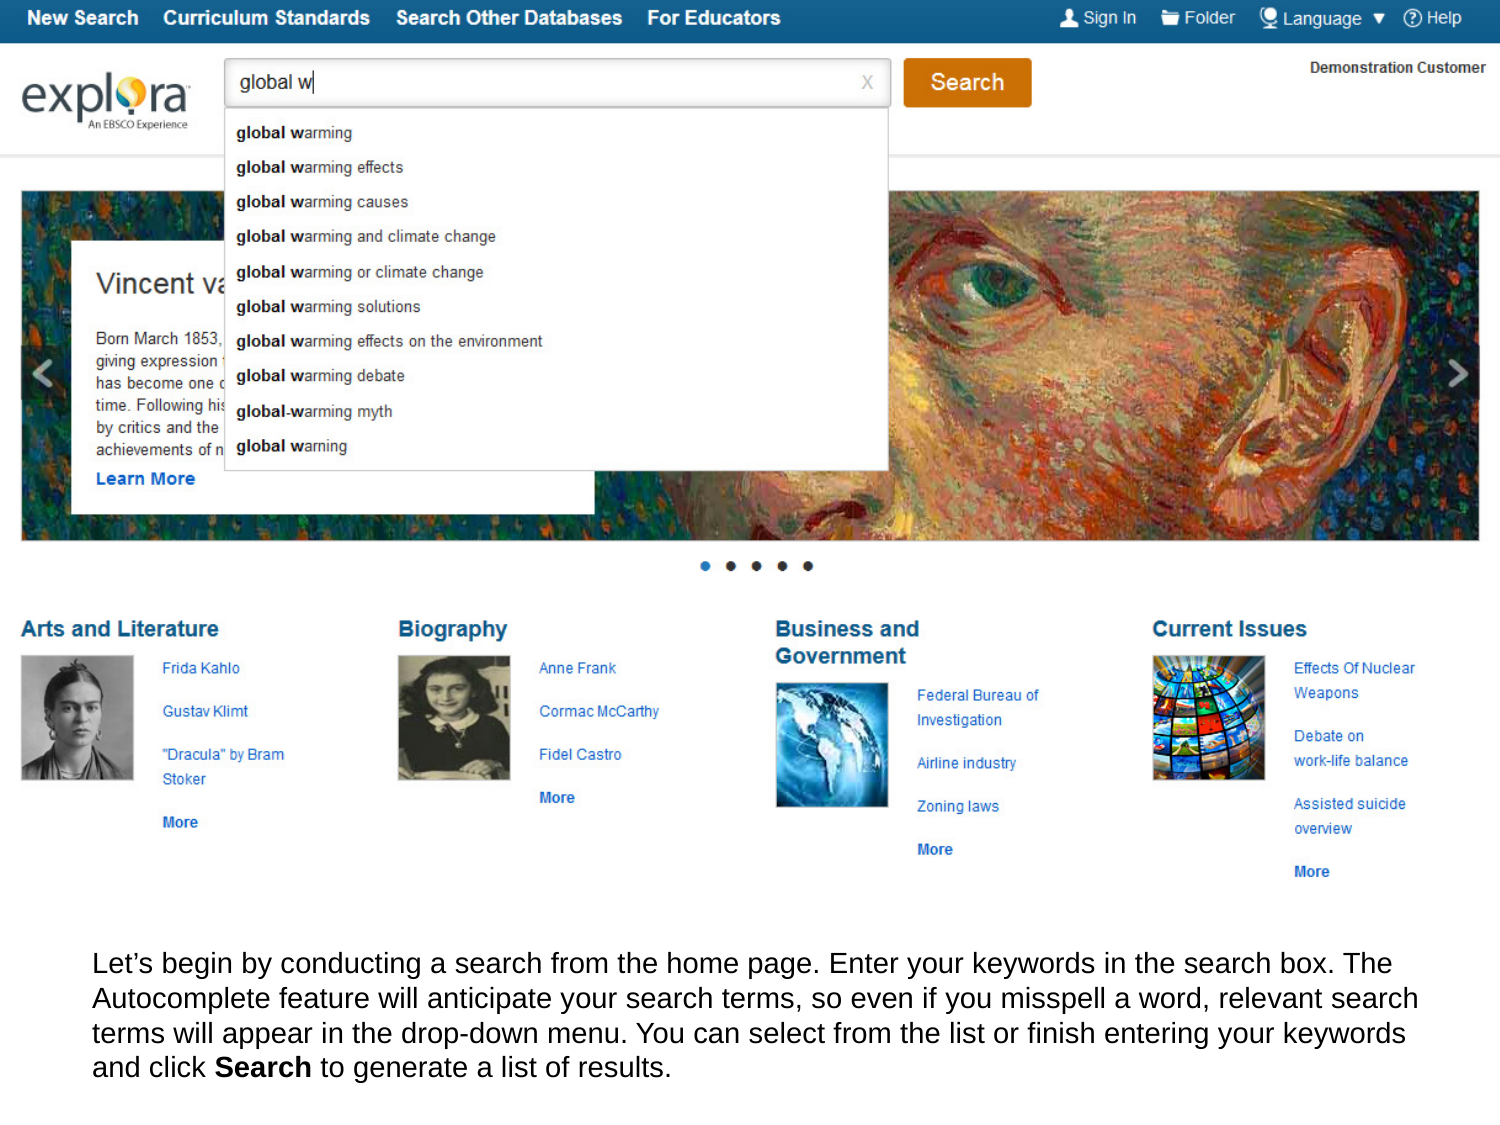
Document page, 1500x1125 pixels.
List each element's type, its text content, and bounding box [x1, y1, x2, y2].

text_box Let’s begin by conducting a search from the home page. Enter your keywords in the search box. The Autocomplete feature will anticipate your search terms, so even if you misspell a word, relevant search terms will appear in the drop-down menu. You can select from the list or finish entering your keywords and click Search to generate a list of results. [39, 936, 1461, 1093]
picture [0, 0, 1500, 898]
